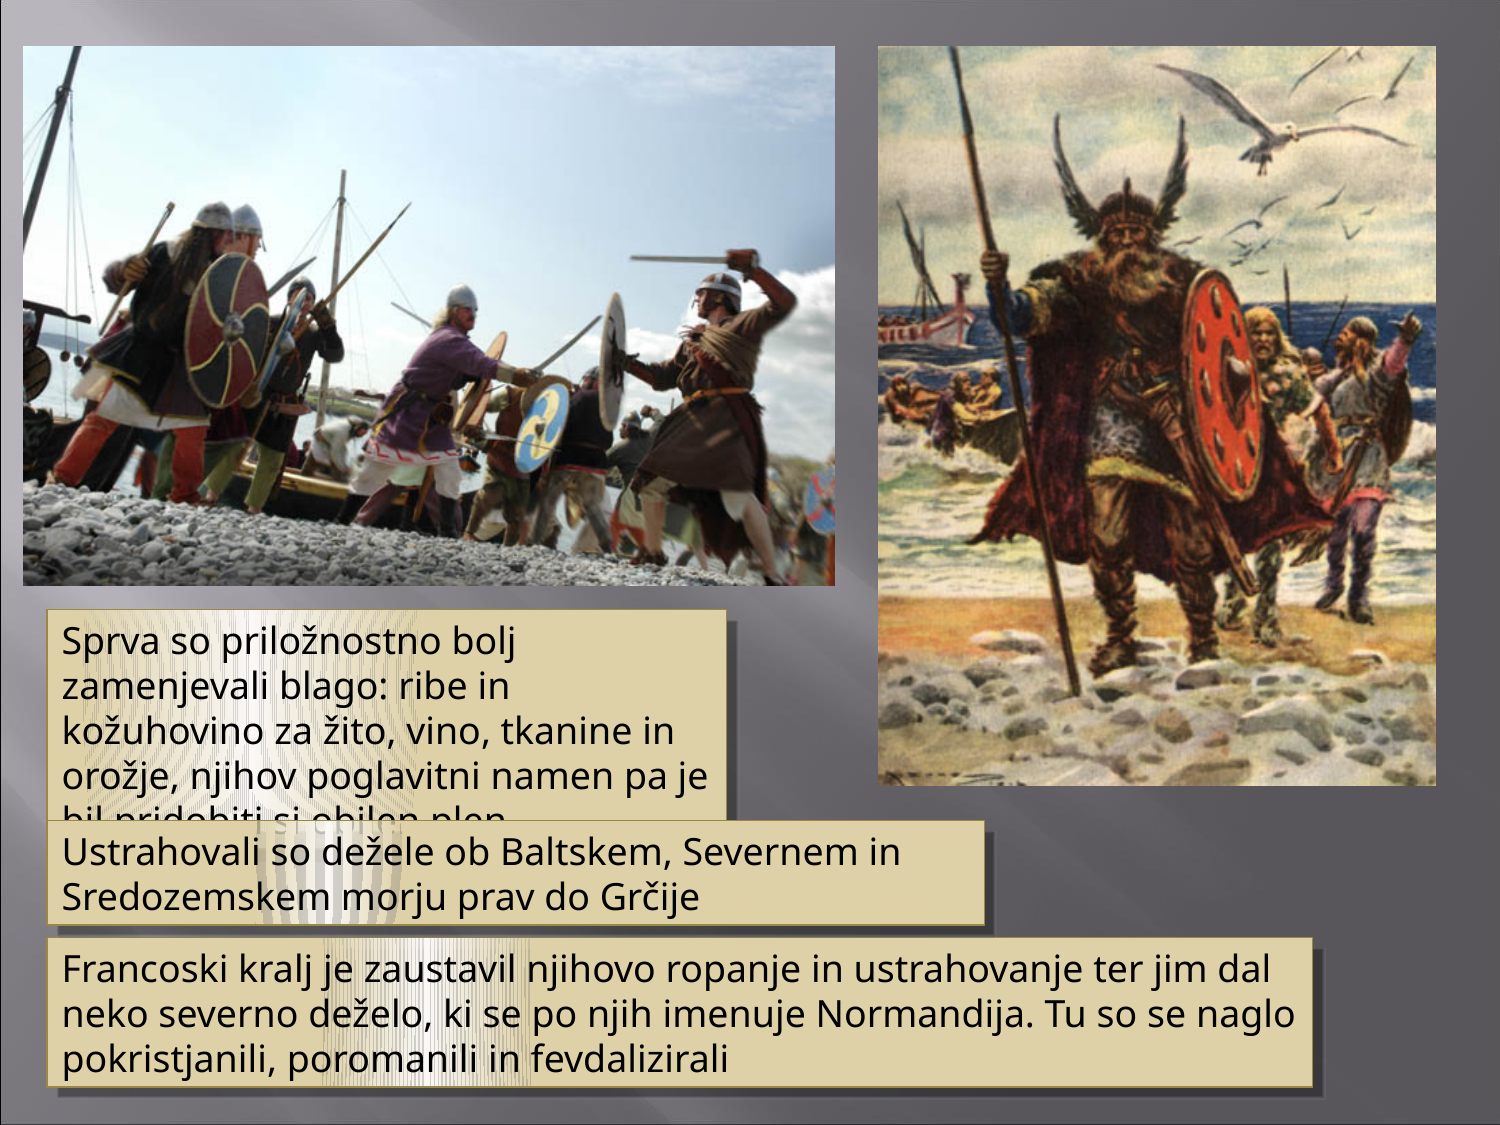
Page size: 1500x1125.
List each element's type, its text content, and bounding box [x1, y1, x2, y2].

text_box Ustrahovali so dežele ob Baltskem, Severnem in Sredozemskem morju prav do Grčije [46, 820, 985, 926]
text_box Sprva so priložnostno bolj zamenjevali blago: ribe in kožuhovino za žito, vino, tkanine in orožje, njihov poglavitni namen pa je bil pridobiti si obilen plen [46, 609, 727, 820]
text_box Francoski kralj je zaustavil njihovo ropanje in ustrahovanje ter jim dal neko severno deželo, ki se po njih imenuje Normandija. Tu so se naglo pokristjanili, poromanili in fevdalizirali [46, 937, 1313, 1088]
picture [0, 0, 1500, 1125]
